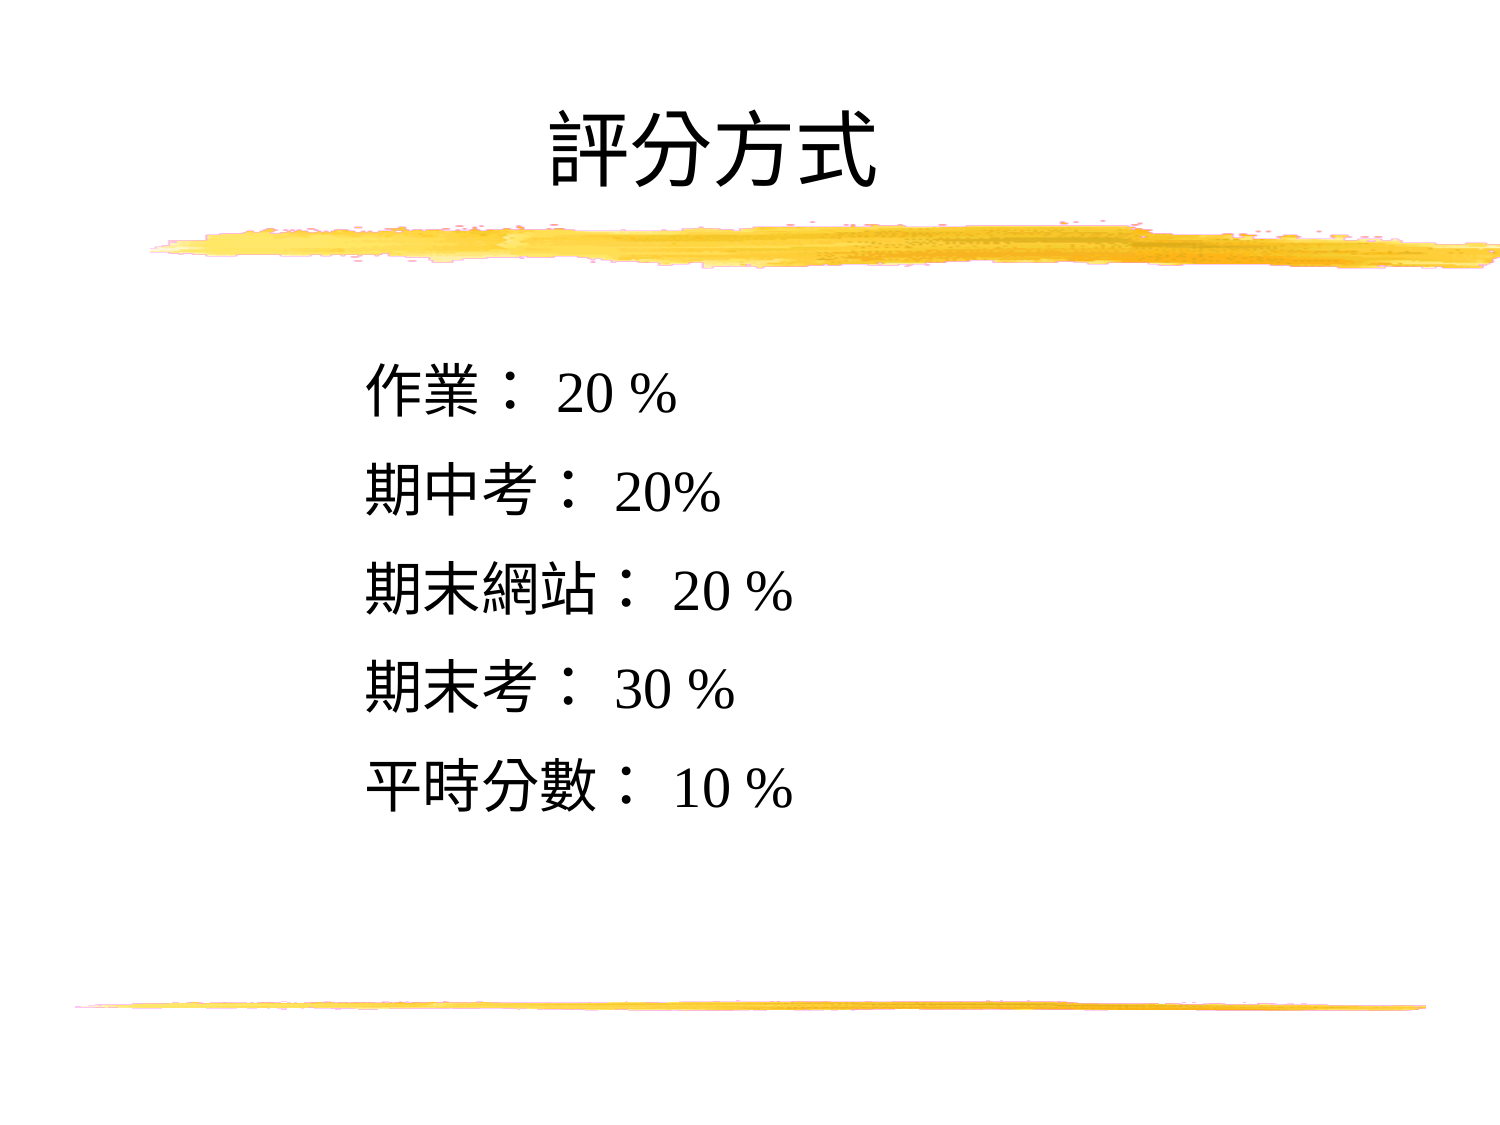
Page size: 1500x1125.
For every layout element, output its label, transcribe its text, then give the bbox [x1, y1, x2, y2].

list 作業：20 % 期中考：20% 期末網站：20 % 期末考：30 % 平時分數：10 % [350, 337, 1166, 838]
title 評分方式 [75, 24, 1351, 213]
picture [75, 999, 1426, 1013]
picture [150, 215, 1500, 279]
